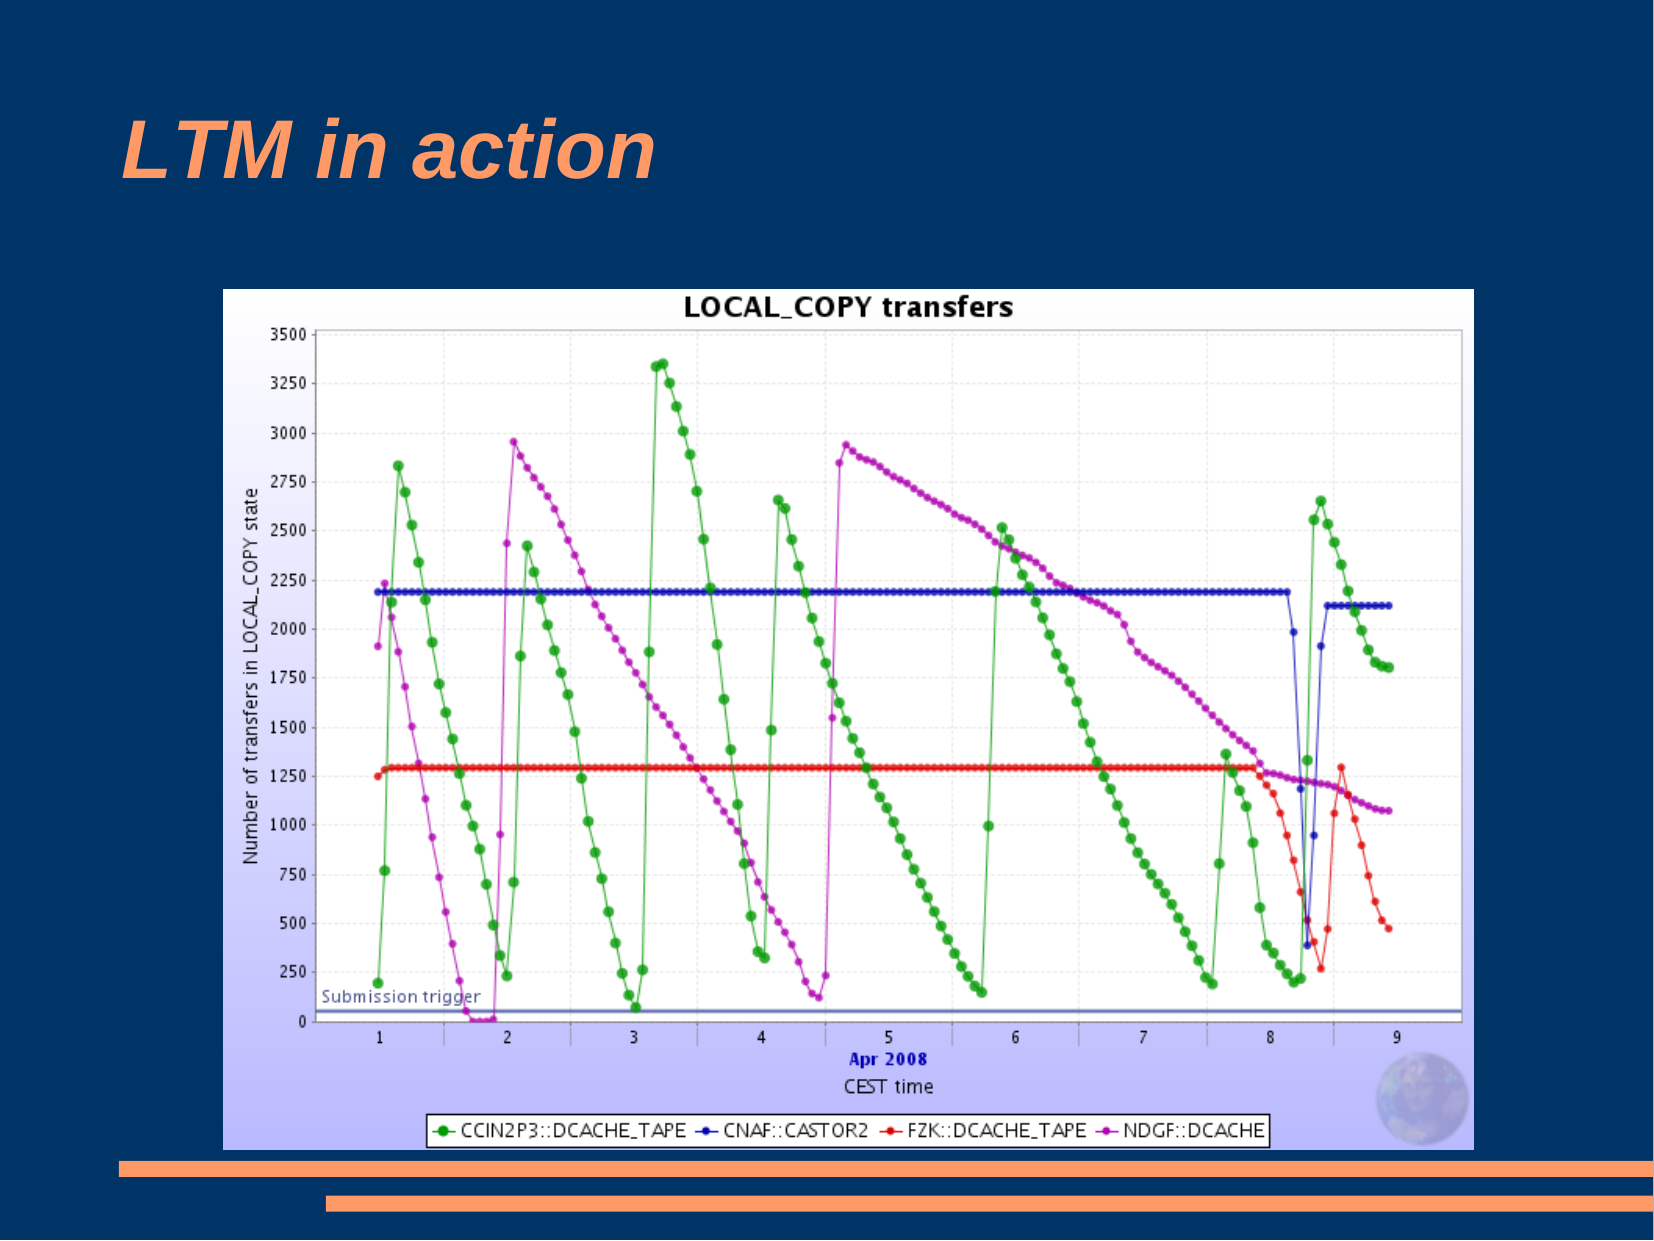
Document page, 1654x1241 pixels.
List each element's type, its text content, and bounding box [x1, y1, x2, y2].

title LTM in action [121, 46, 1534, 254]
picture [223, 289, 1474, 1150]
